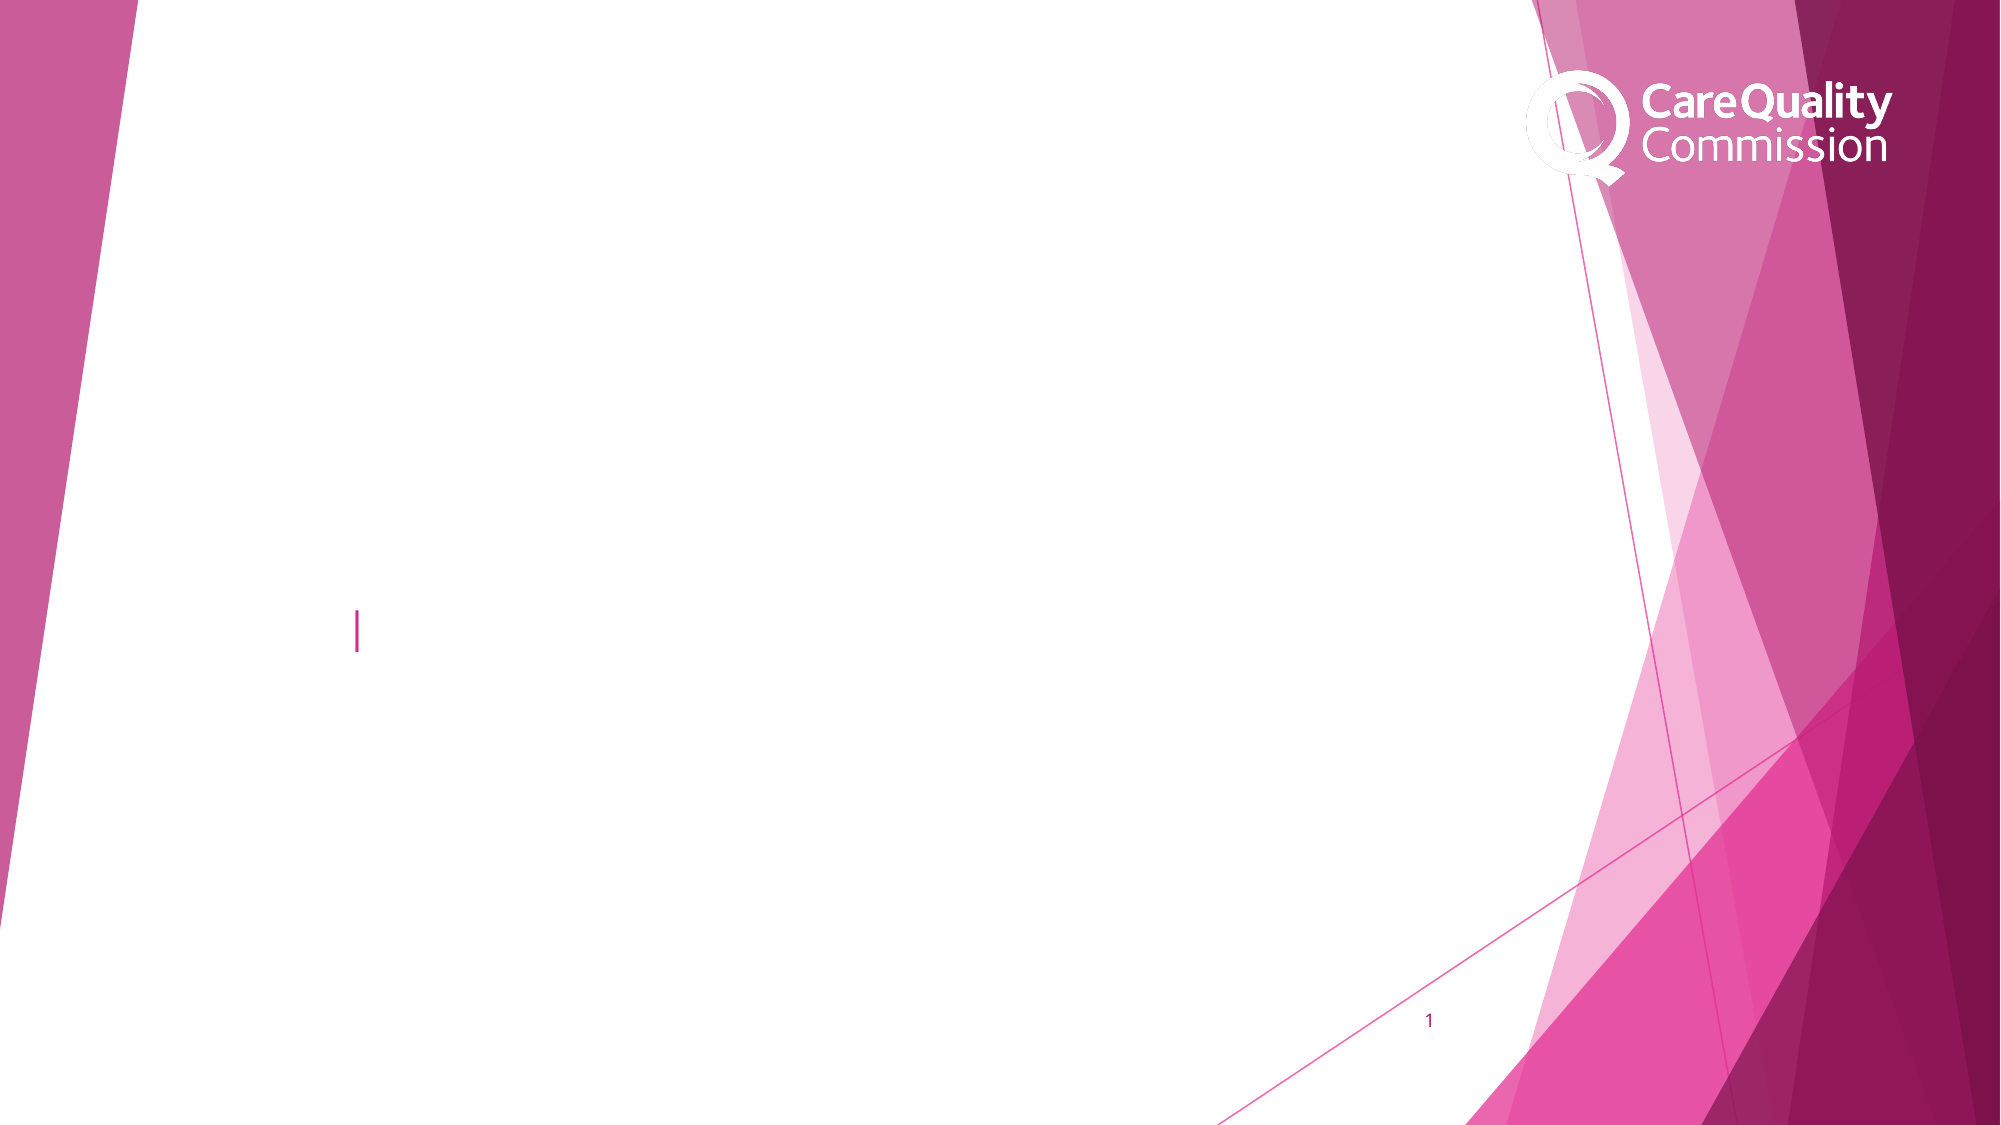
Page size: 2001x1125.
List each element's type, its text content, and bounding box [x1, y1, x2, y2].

picture [1525, 69, 1894, 187]
slide_number 1 [1409, 991, 1522, 1051]
title Monthly Balance Scorecard Month 11 | March 2025 [131, 419, 1720, 660]
